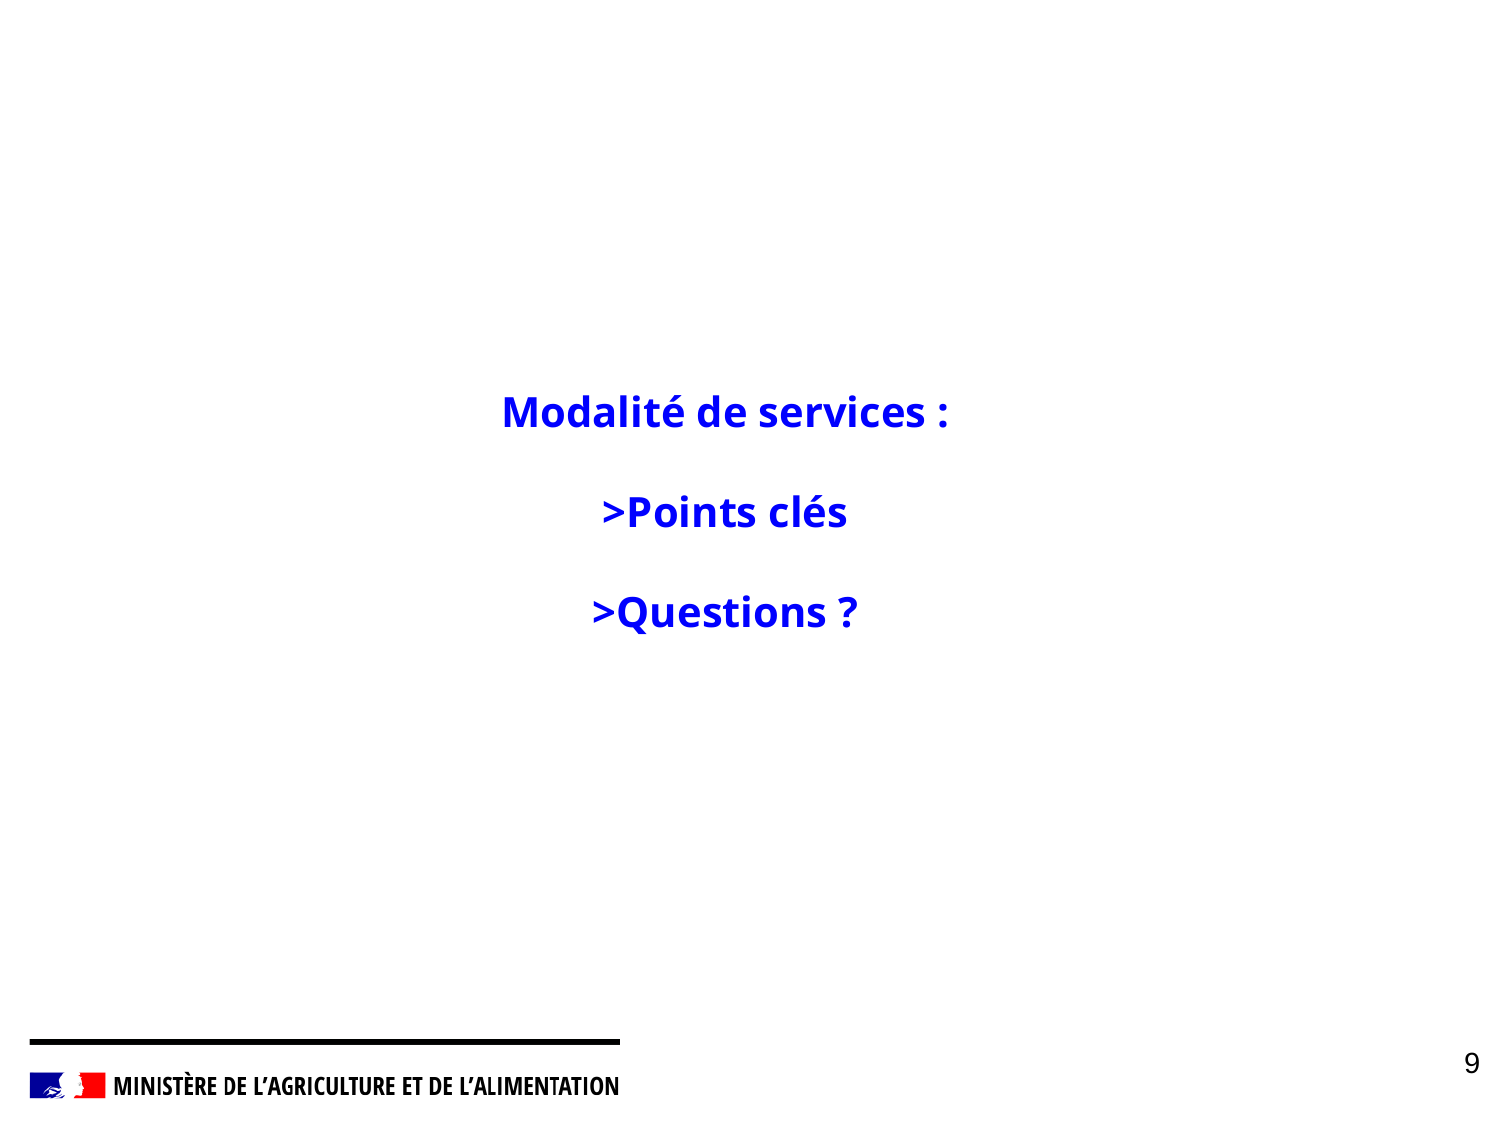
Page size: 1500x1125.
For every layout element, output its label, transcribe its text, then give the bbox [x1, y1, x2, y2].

picture [29, 1039, 620, 1099]
text_box Modalité de services : >Points clés >Questions ? [0, 377, 1475, 554]
